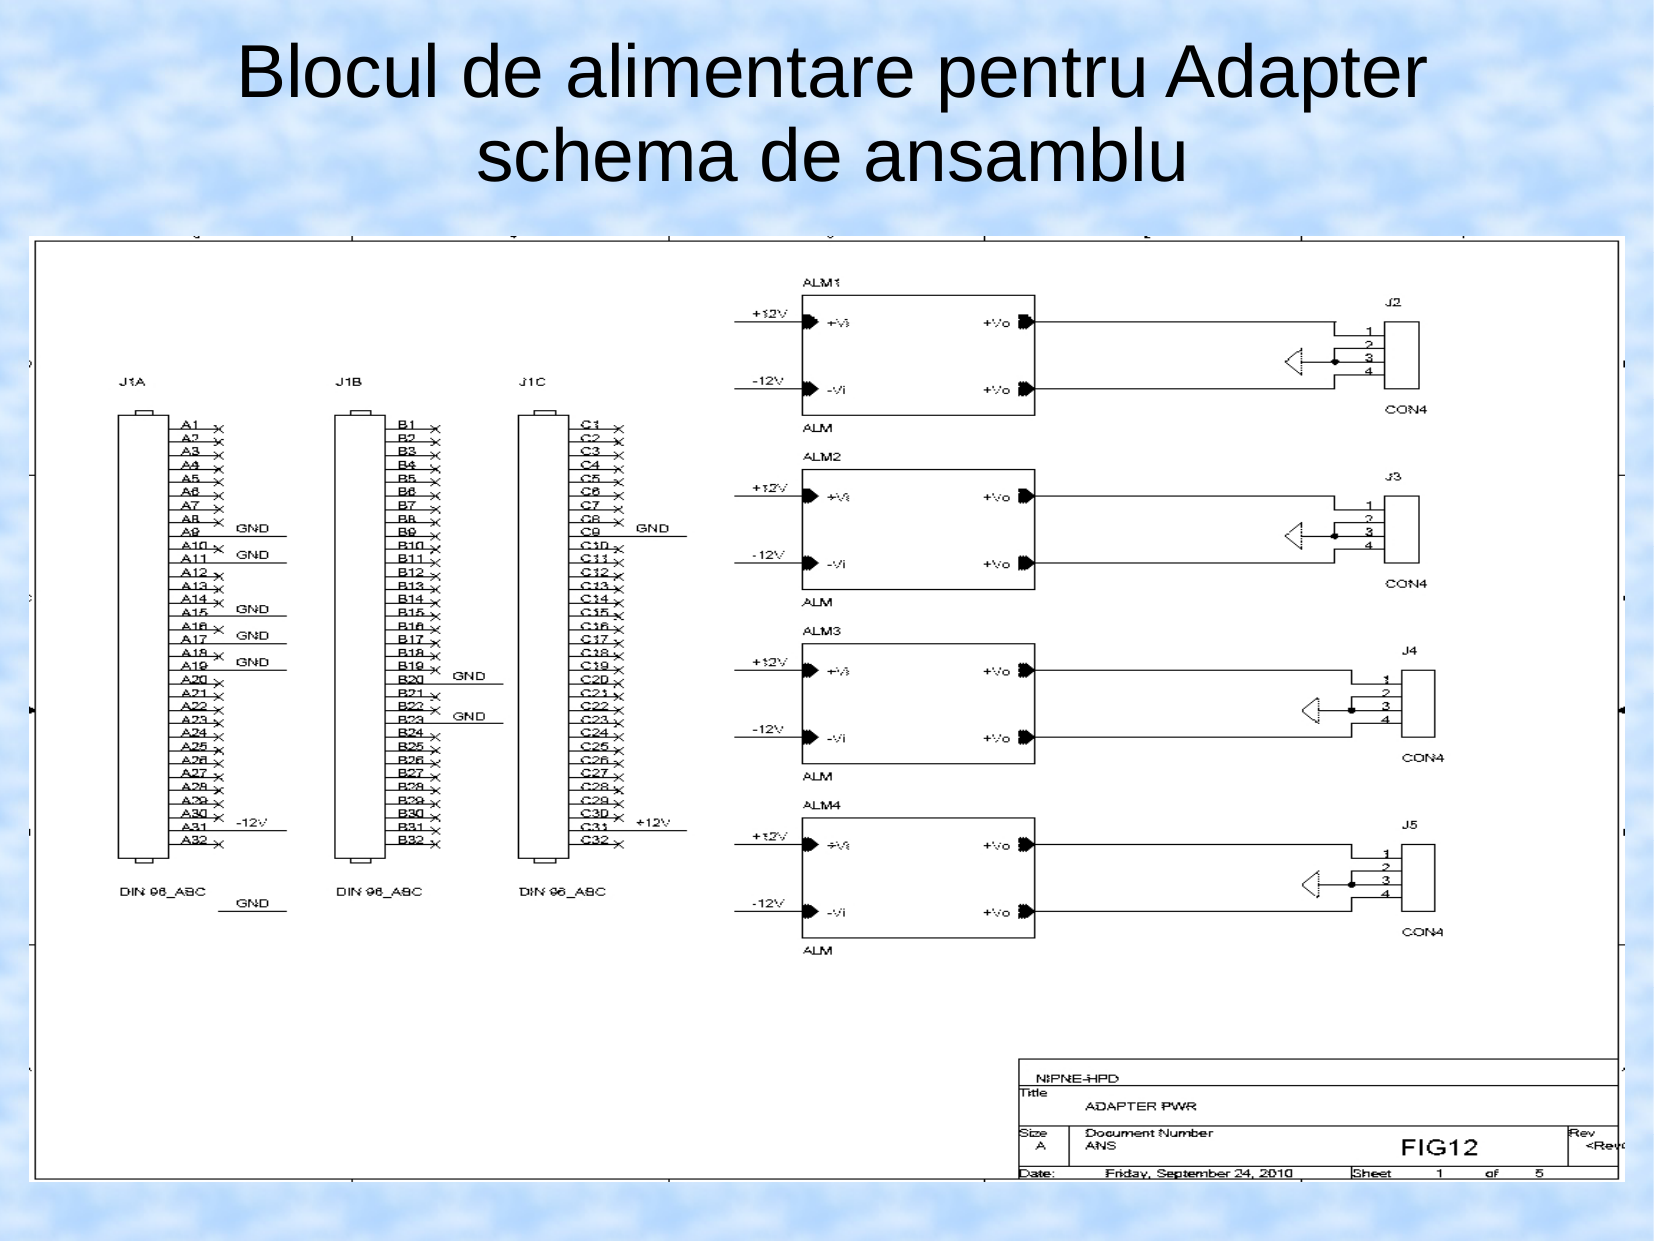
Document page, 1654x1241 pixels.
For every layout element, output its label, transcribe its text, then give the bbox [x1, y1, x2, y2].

title Blocul de alimentare pentru Adapter schema de ansamblu [88, 29, 1577, 198]
picture [0, 0, 1654, 1241]
